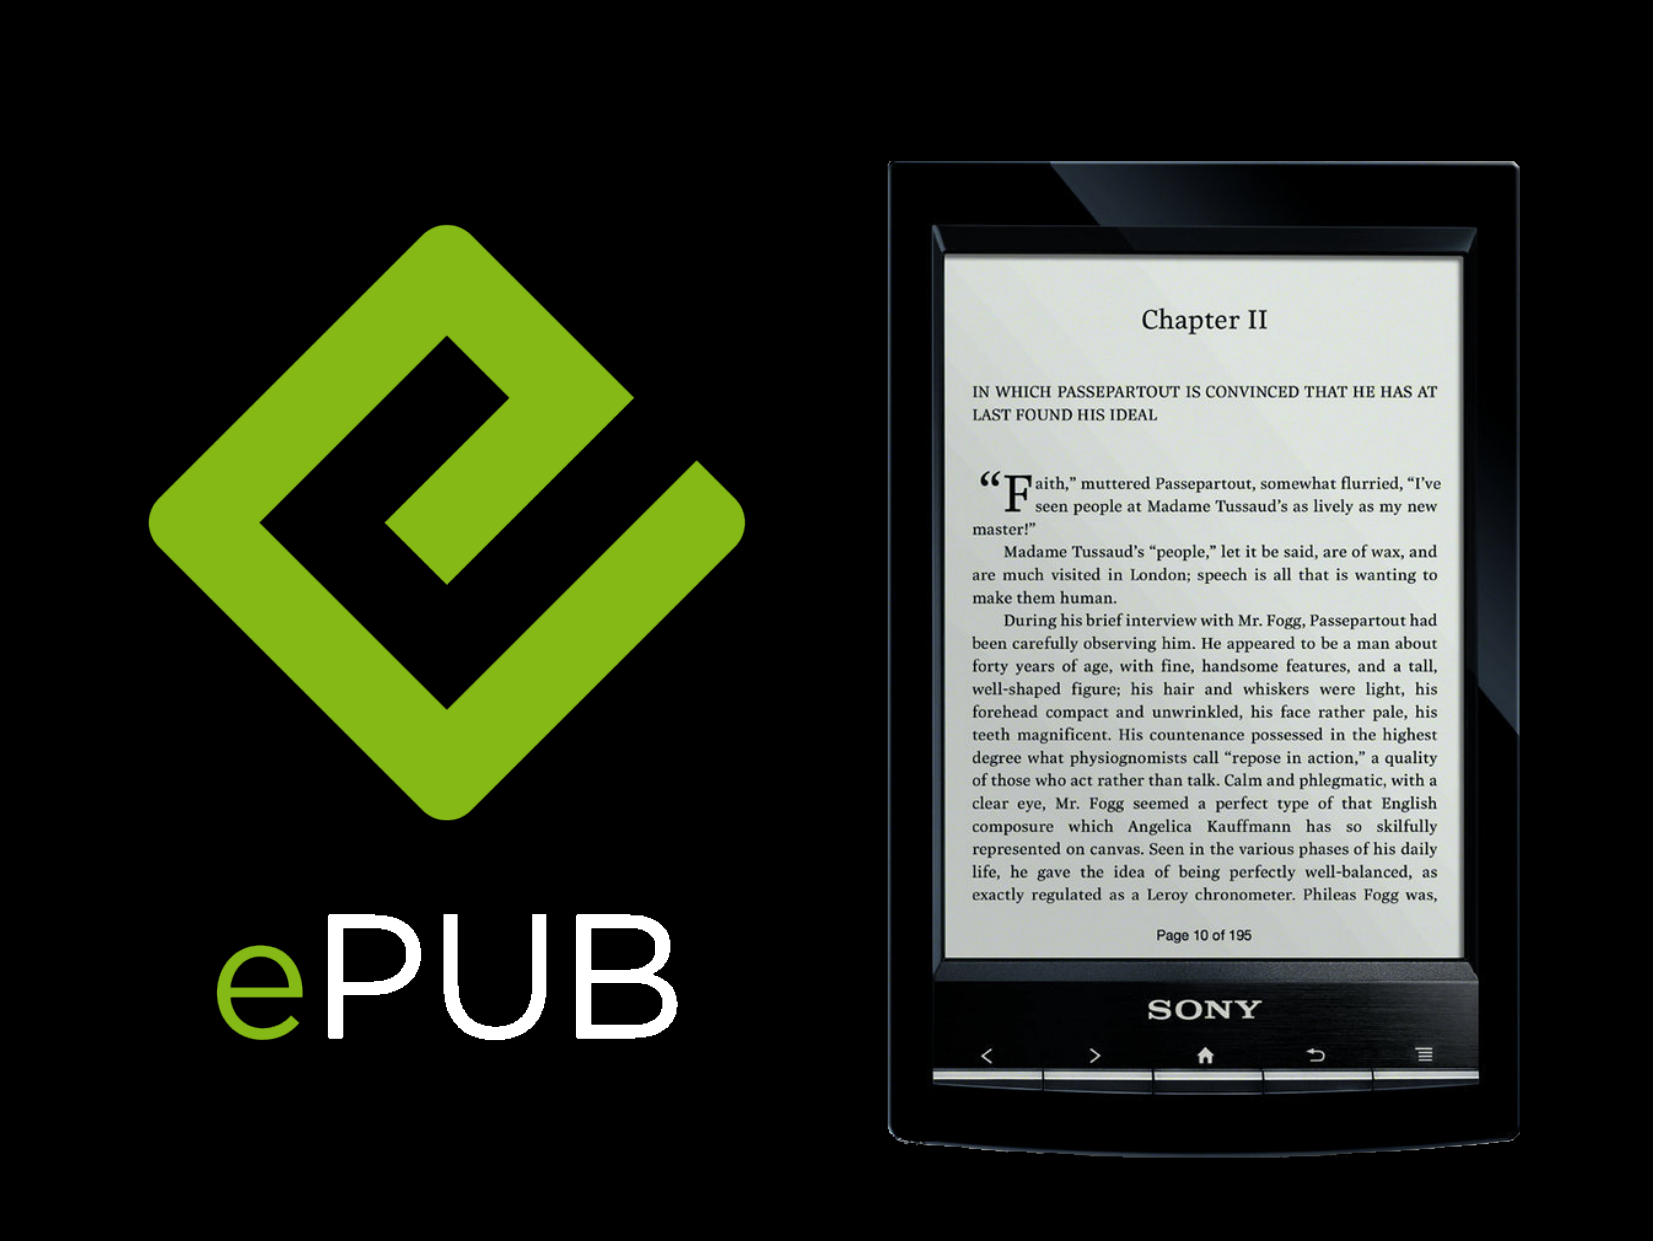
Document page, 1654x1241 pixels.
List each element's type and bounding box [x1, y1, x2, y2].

picture [877, 149, 1538, 1181]
picture [143, 215, 751, 1051]
